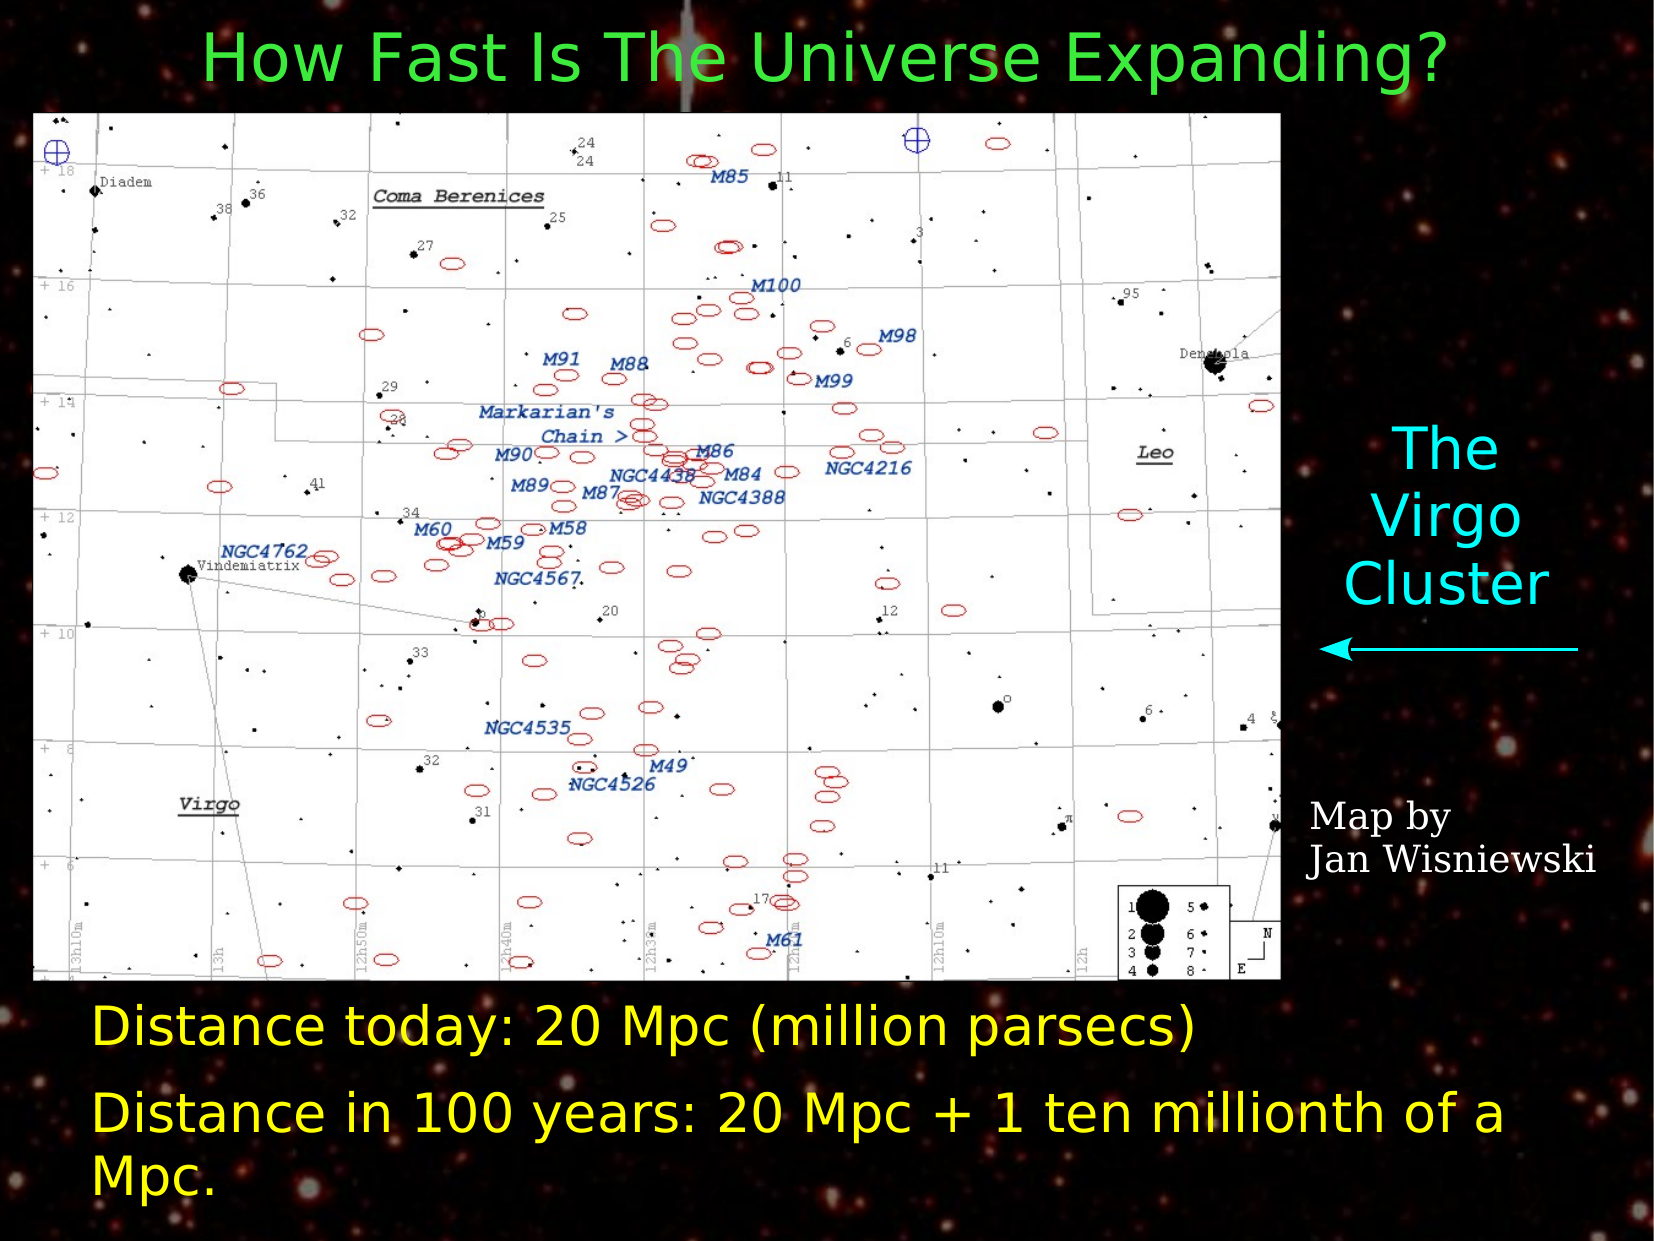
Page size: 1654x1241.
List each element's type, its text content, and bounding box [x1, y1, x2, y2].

text_box How Fast Is The Universe Expanding? [199, 18, 1455, 99]
text_box The Virgo Cluster [1343, 415, 1560, 665]
picture [0, 0, 1654, 1241]
text_box Map by Jan Wisniewski [1309, 794, 1598, 882]
text_box Distance today: 20 Mpc (million parsecs) Distance in 100 years: 20 Mpc + 1 ten millionth of a Mpc. [90, 995, 1557, 1208]
